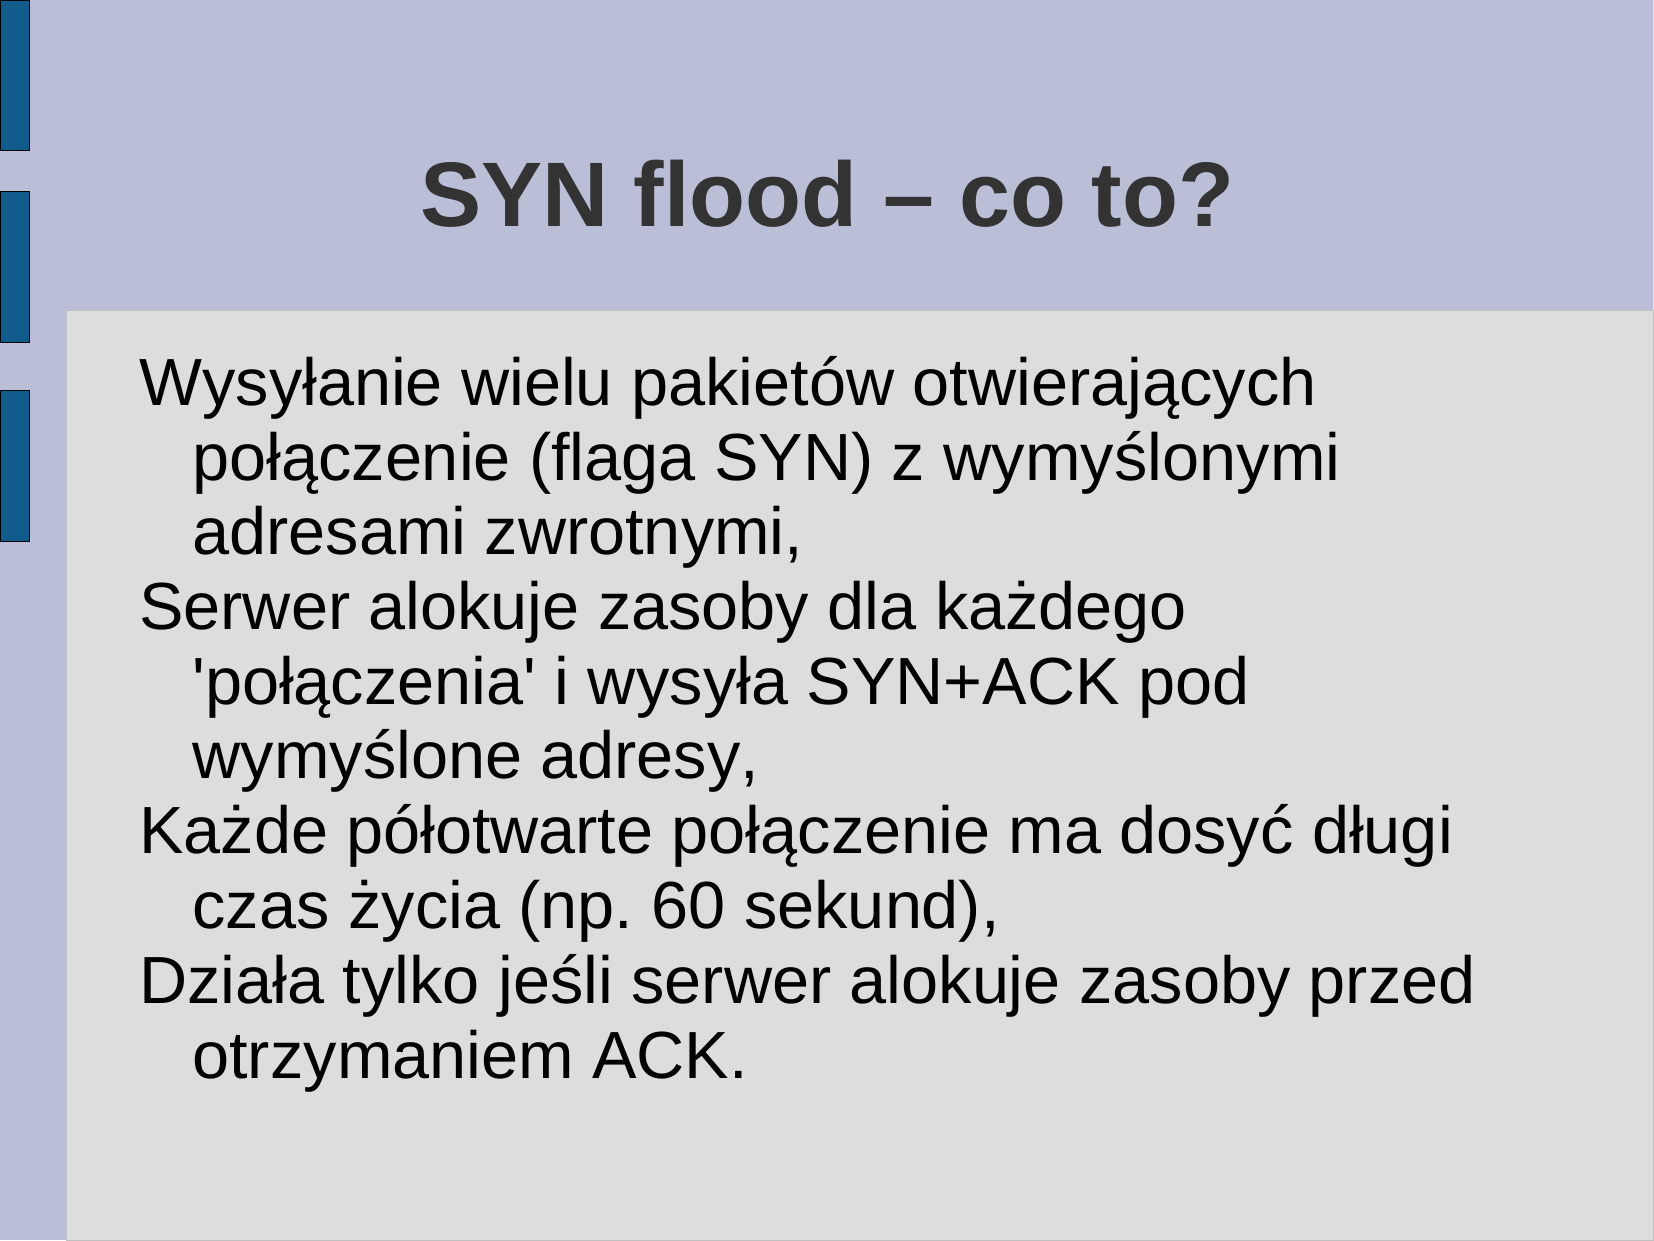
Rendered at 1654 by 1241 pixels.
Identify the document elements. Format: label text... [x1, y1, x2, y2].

list Wysyłanie wielu pakietów otwierających połączenie (flaga SYN) z wymyślonymi adresami zwrotnymi, Serwer alokuje zasoby dla każdego 'połączenia' i wysyła SYN+ACK pod wymyślone adresy, Każde półotwarte połączenie ma dosyć długi czas życia (np. 60 sekund), Działa tylko jeśli serwer alokuje zasoby przed otrzymaniem ACK. [121, 344, 1534, 1127]
title SYN flood – co to? [121, 91, 1534, 299]
